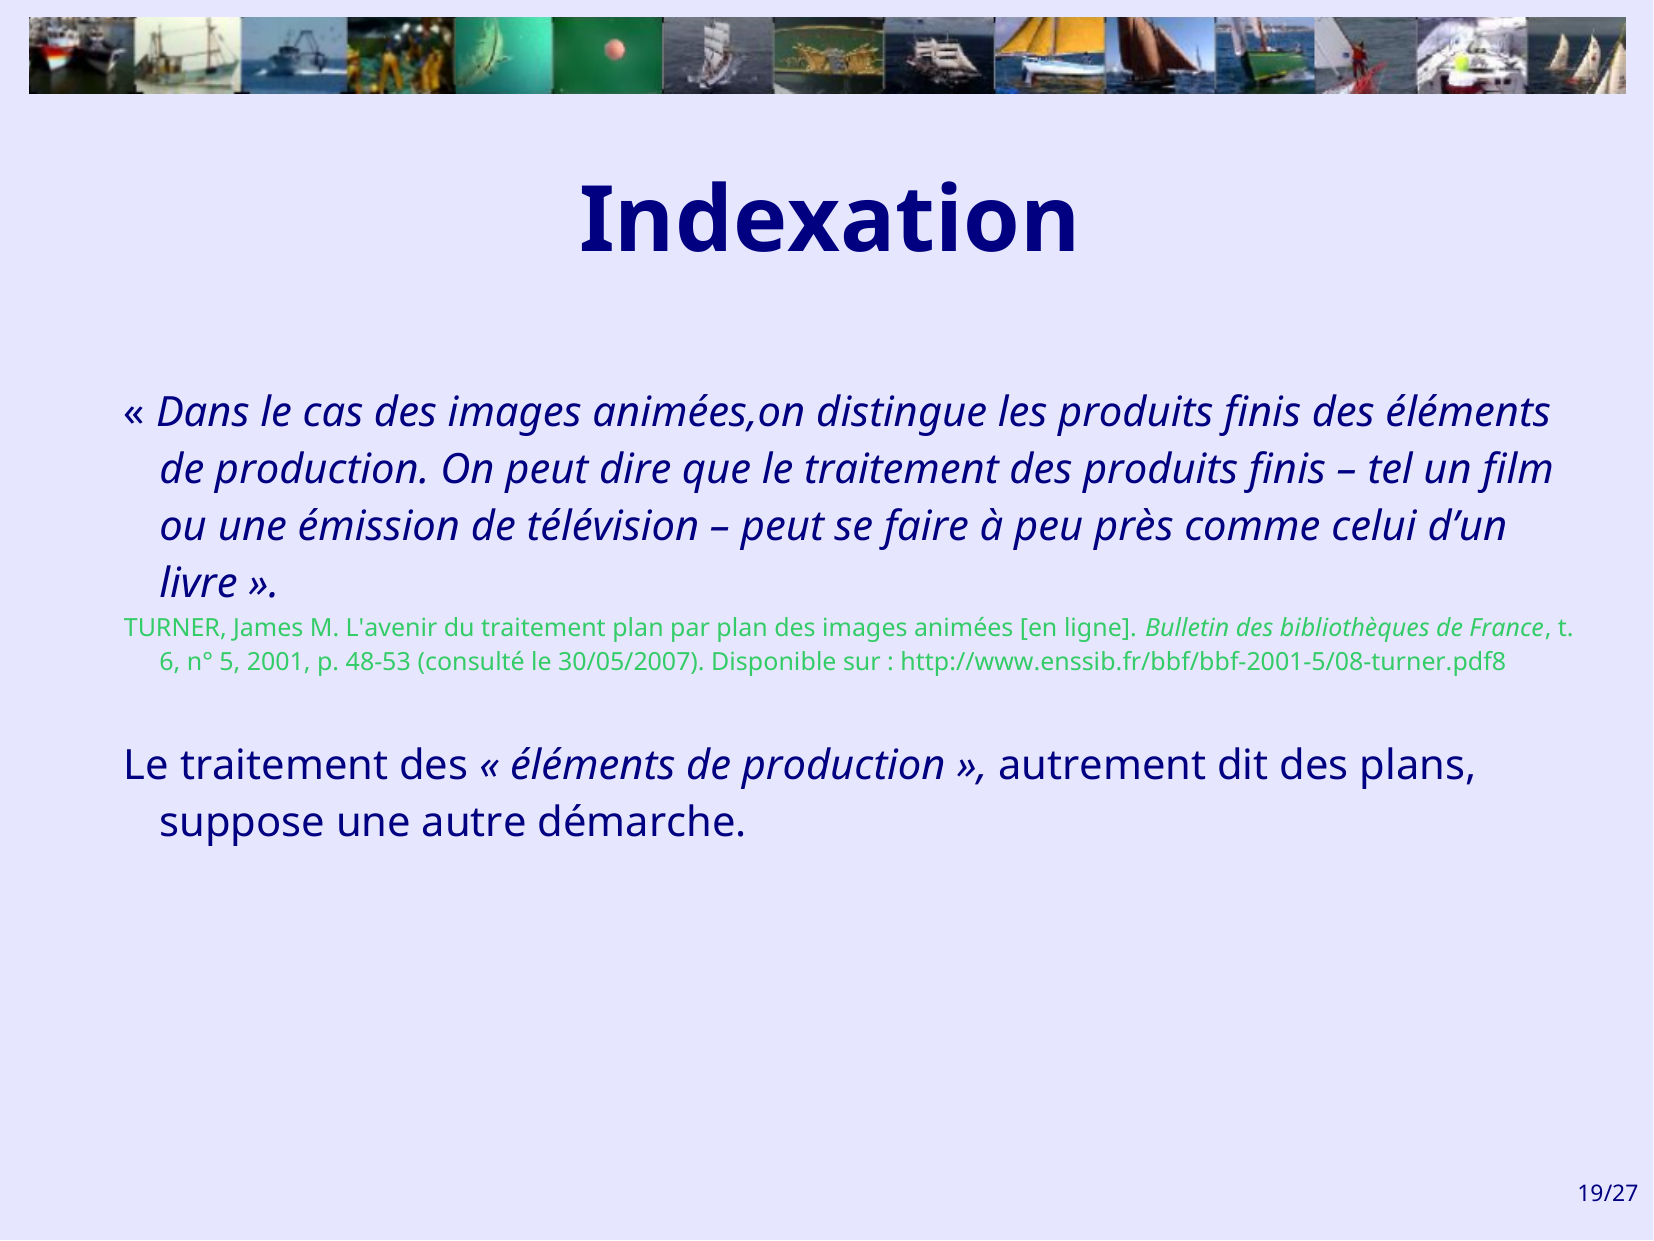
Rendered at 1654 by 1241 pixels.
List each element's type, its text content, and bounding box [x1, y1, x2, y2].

title Indexation [73, 112, 1563, 320]
picture [29, 17, 1626, 94]
subtitle « Dans le cas des images animées,on distingue les produits finis des éléments de production. On peut dire que le traitement des produits finis – tel un film ou une émission de télévision – peut se faire à peu près comme celui d’un livre ». TURNER, James M. L'avenir du traitement plan par plan des images animées [en ligne]. Bulletin des bibliothèques de France, t. 6, n° 5, 2001, p. 48-53 (consulté le 30/05/2007). Disponible sur : http://www.enssib.fr/bbf/bbf-2001-5/08-turner.pdf8 Le traitement des « éléments de production », autrement dit des plans, suppose une autre démarche. [88, 274, 1577, 1093]
